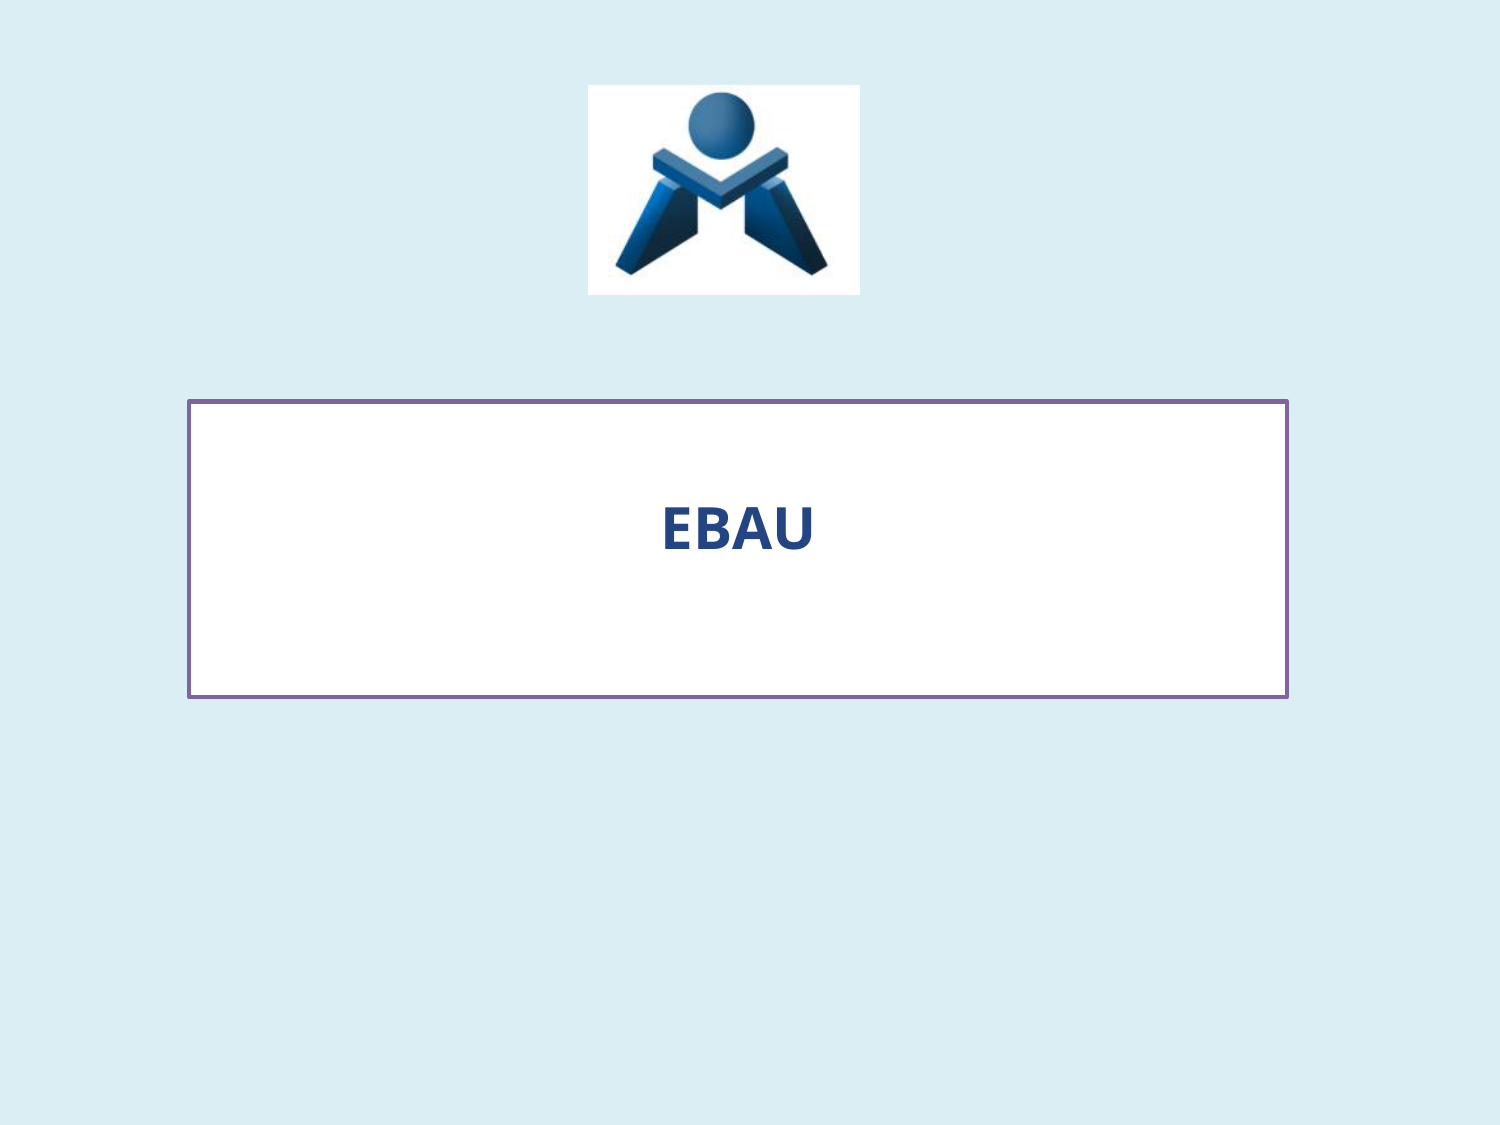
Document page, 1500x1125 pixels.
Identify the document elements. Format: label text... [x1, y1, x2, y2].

picture [588, 85, 860, 295]
text_box EBAU [188, 401, 1287, 697]
